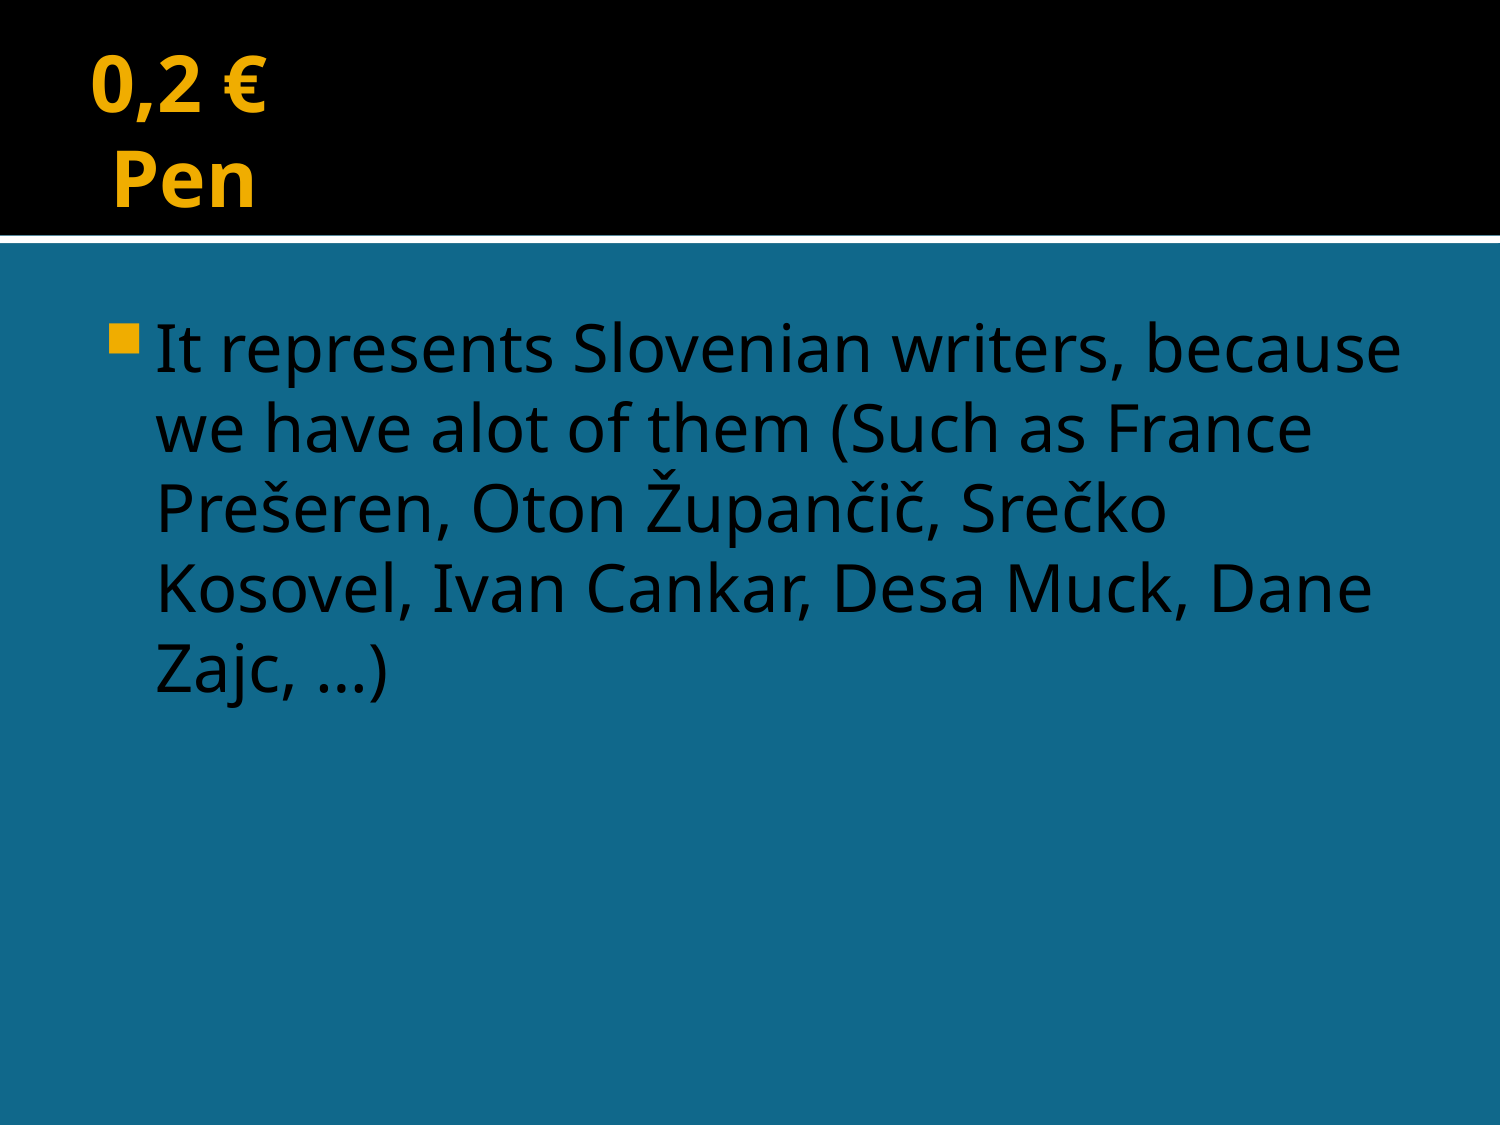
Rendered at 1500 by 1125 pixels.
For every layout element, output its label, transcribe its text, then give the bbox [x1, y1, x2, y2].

title 0,2 € Pen [75, 25, 1425, 231]
list It represents Slovenian writers, because we have alot of them (Such as France Prešeren, Oton Župančič, Srečko Kosovel, Ivan Cankar, Desa Muck, Dane Zajc, …) [75, 291, 1425, 1050]
